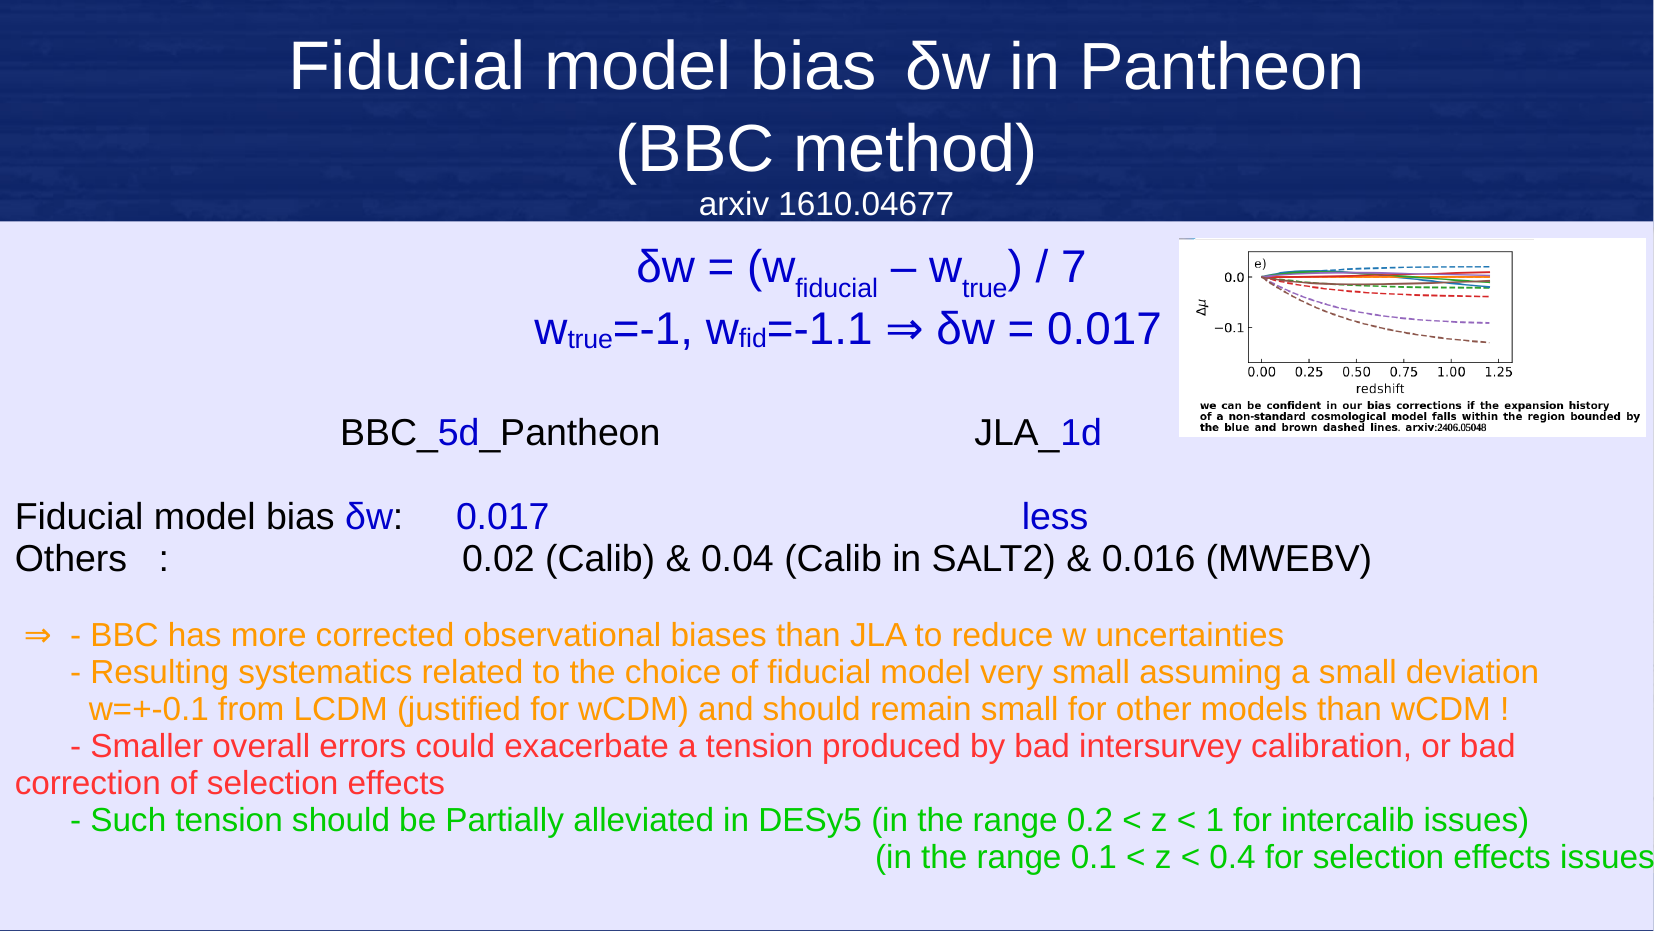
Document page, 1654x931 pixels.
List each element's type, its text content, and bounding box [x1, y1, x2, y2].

title Fiducial model bias δw in Pantheon (BBC method) arxiv 1610.04677 [0, 0, 1654, 234]
picture [1179, 238, 1646, 438]
text_box BBC_5d_Pantheon JLA_1d Fiducial model bias δw: 0.017 less Others : 0.02 (Calib) & 0.04 (Calib in SALT2) & 0.016 (MWEBV) ⇒ - BBC has more corrected observational biases than JLA to reduce w uncertainties - Resulting systematics related to the choice of fiducial model very small assuming a small deviation w=+-0.1 from LCDM (justified for wCDM) and should remain small for other models than wCDM ! - Smaller overall errors could exacerbate a tension produced by bad intersurvey calibration, or bad correction of selection effects - Such tension should be Partially alleviated in DESy5 (in the range 0.2 < z < 1 for intercalib issues) (in the range 0.1 < z < 0.4 for selection effects issues) [0, 403, 1654, 931]
text_box δw = (wfiducial – wtrue) / 7 wtrue=-1, wfid=-1.1 ⇒ δw = 0.017 [519, 234, 1248, 373]
list [0, 234, 1179, 403]
list [1248, 234, 1654, 403]
